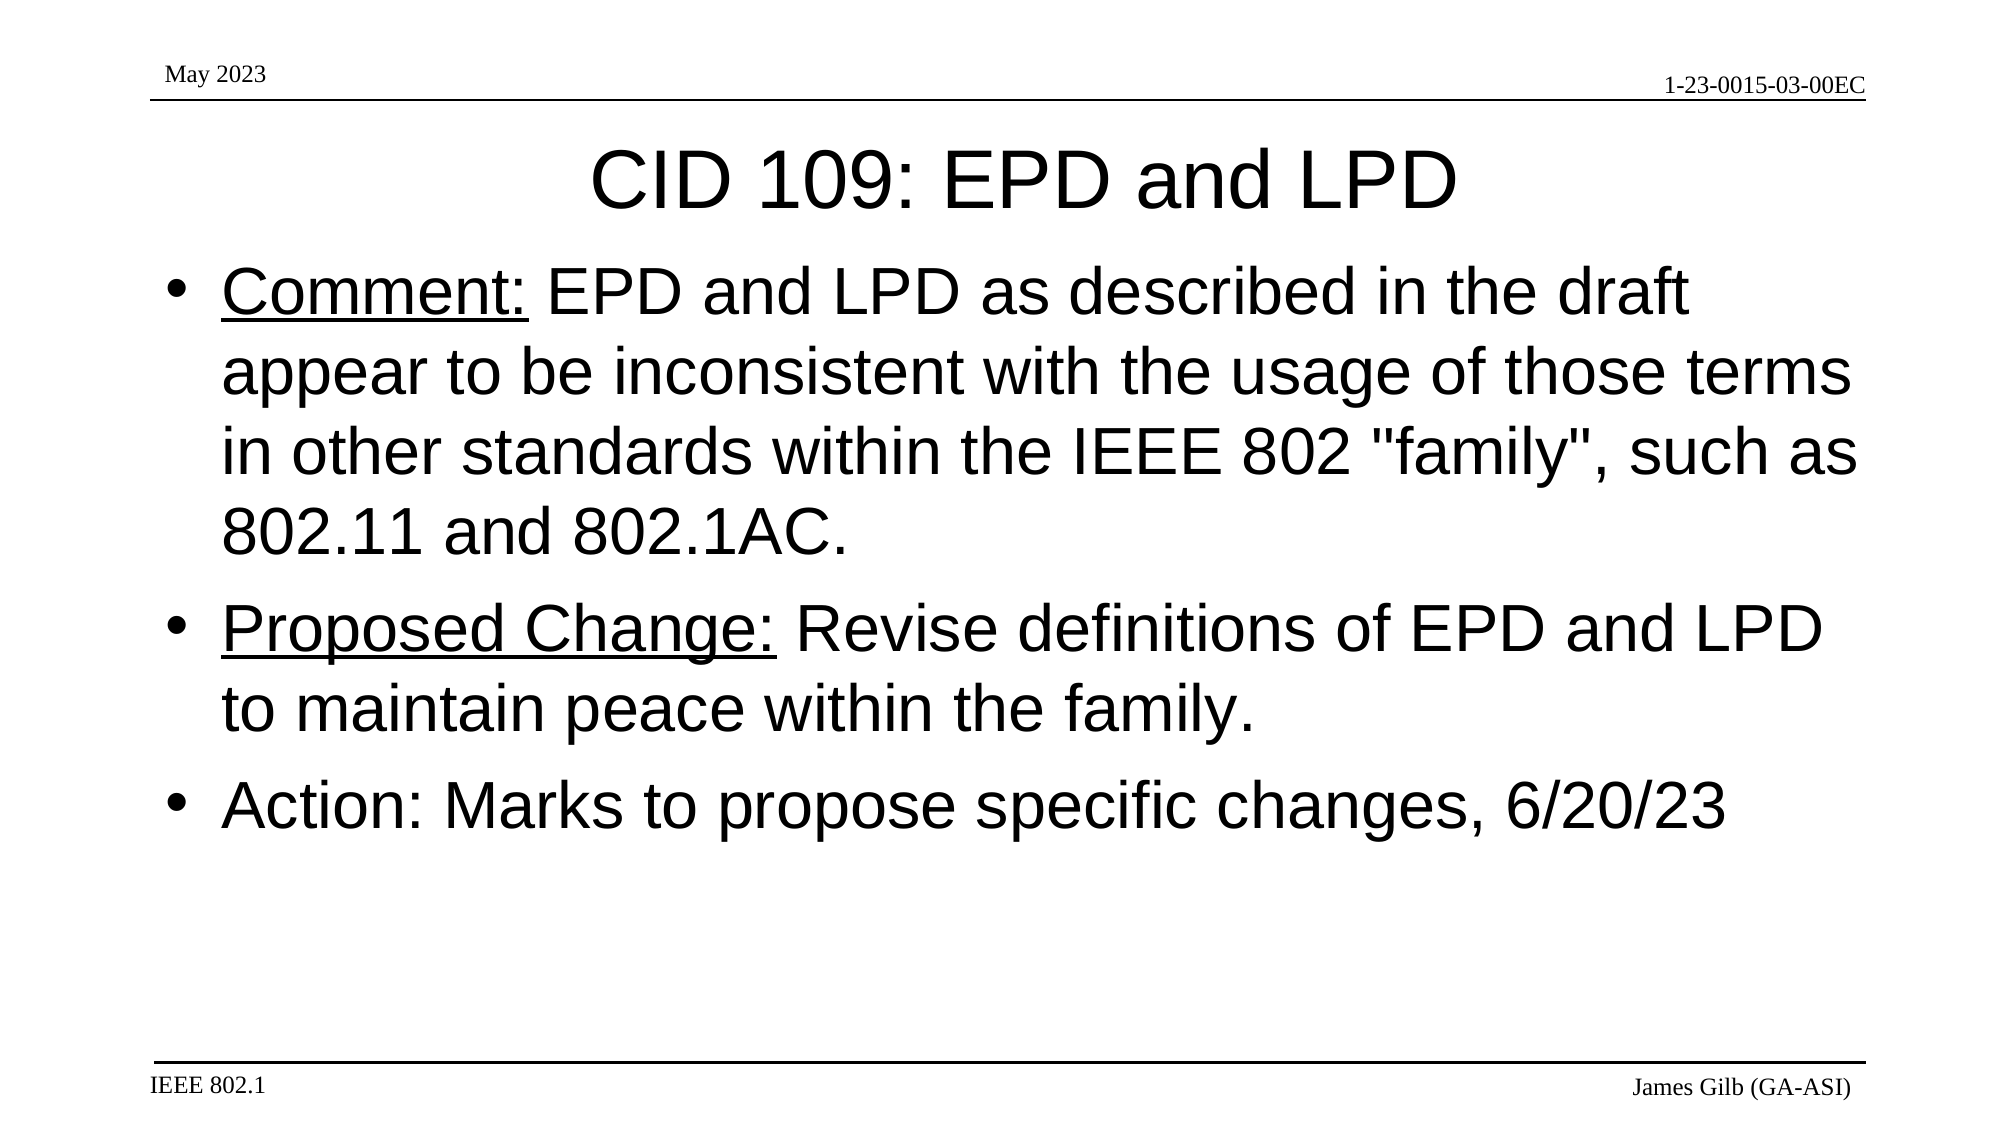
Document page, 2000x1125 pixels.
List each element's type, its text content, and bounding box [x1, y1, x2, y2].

list Comment: EPD and LPD as described in the draft appear to be inconsistent with the usage of those terms in other standards within the IEEE 802 "family", such as 802.11 and 802.1AC. Proposed Change: Revise definitions of EPD and LPD to maintain peace within the family. Action: Marks to propose specific changes, 6/20/23 [150, 239, 1900, 1051]
title CID 109: EPD and LPD [149, 112, 1900, 238]
